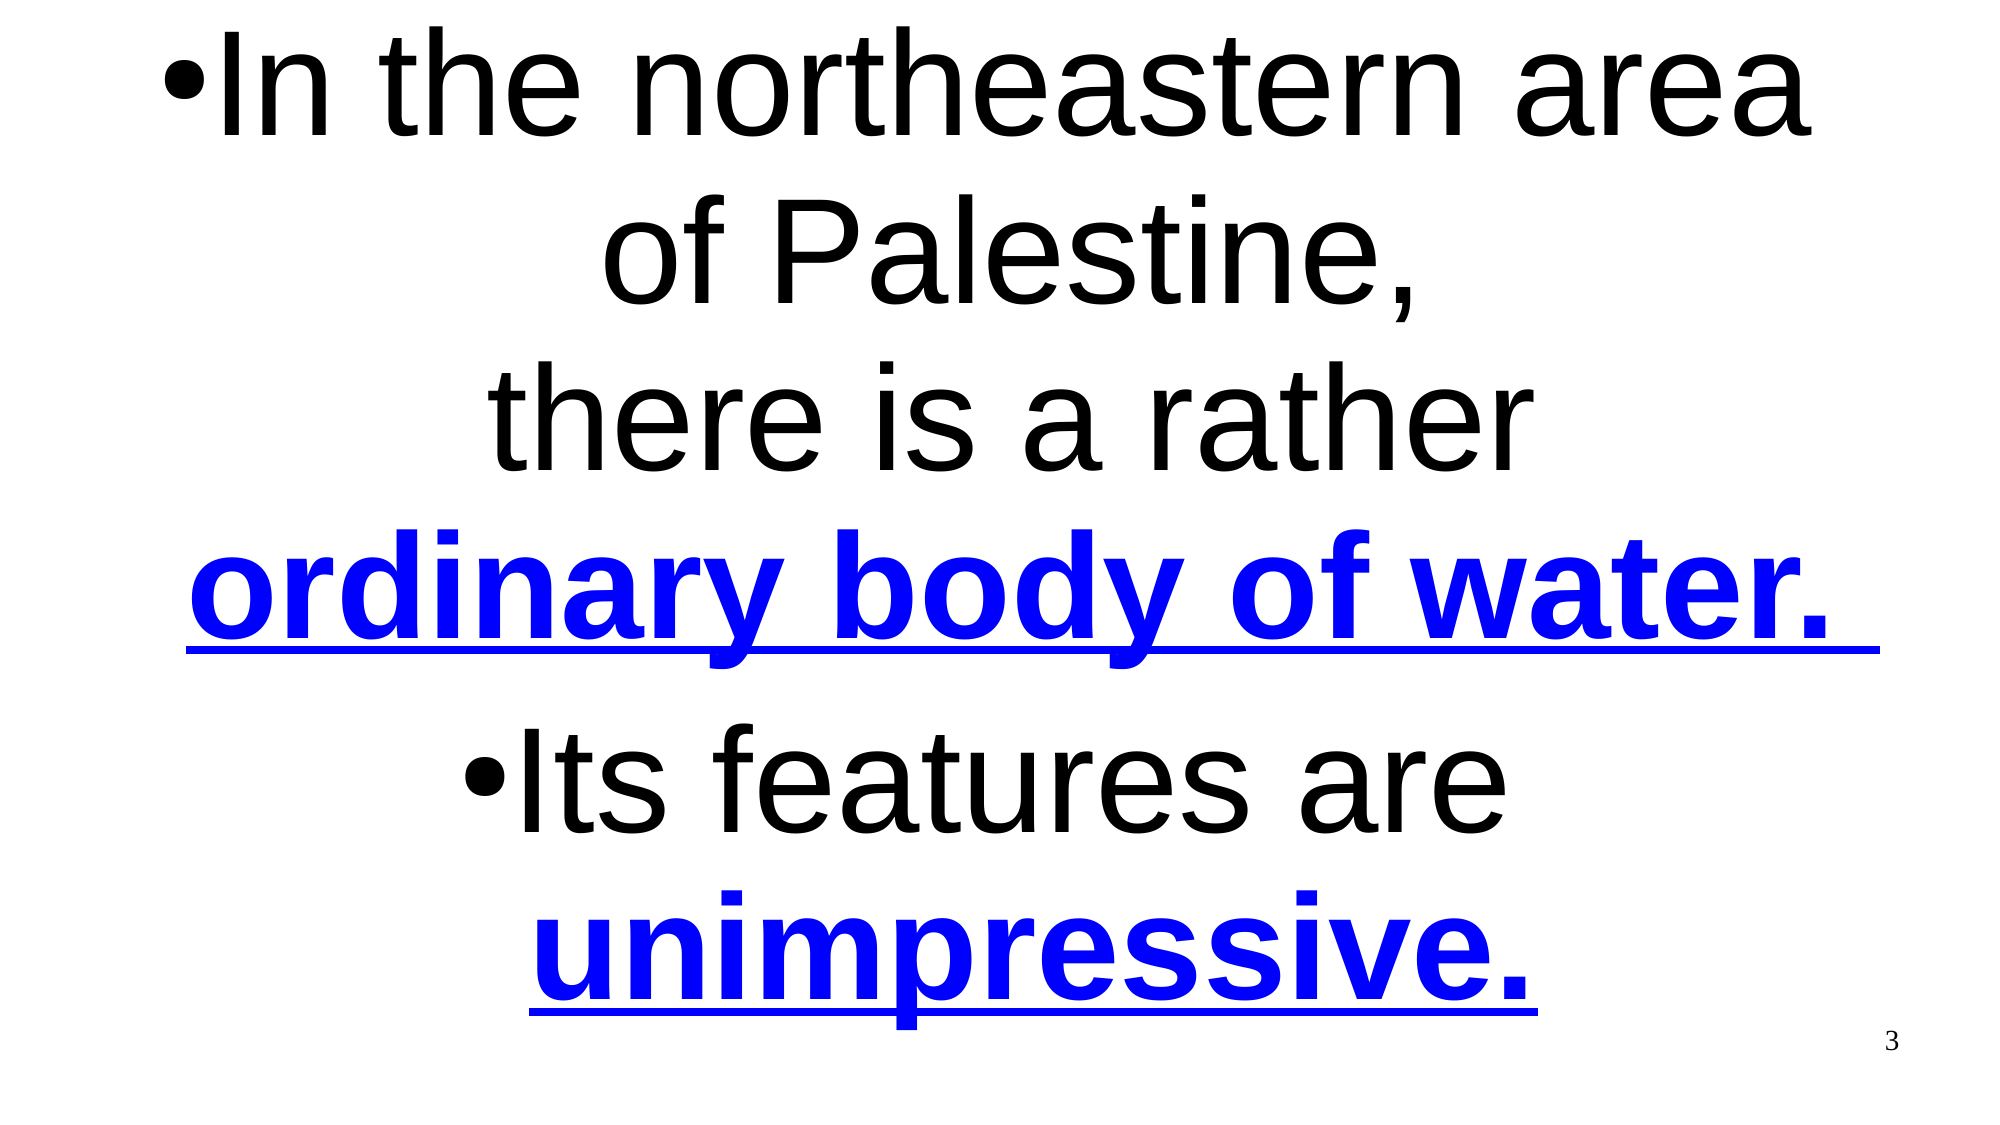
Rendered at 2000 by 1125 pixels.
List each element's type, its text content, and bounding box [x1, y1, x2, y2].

list In the northeastern area of Palestine, there is a rather ordinary body of water. Its features are unimpressive. [0, 0, 1996, 1123]
